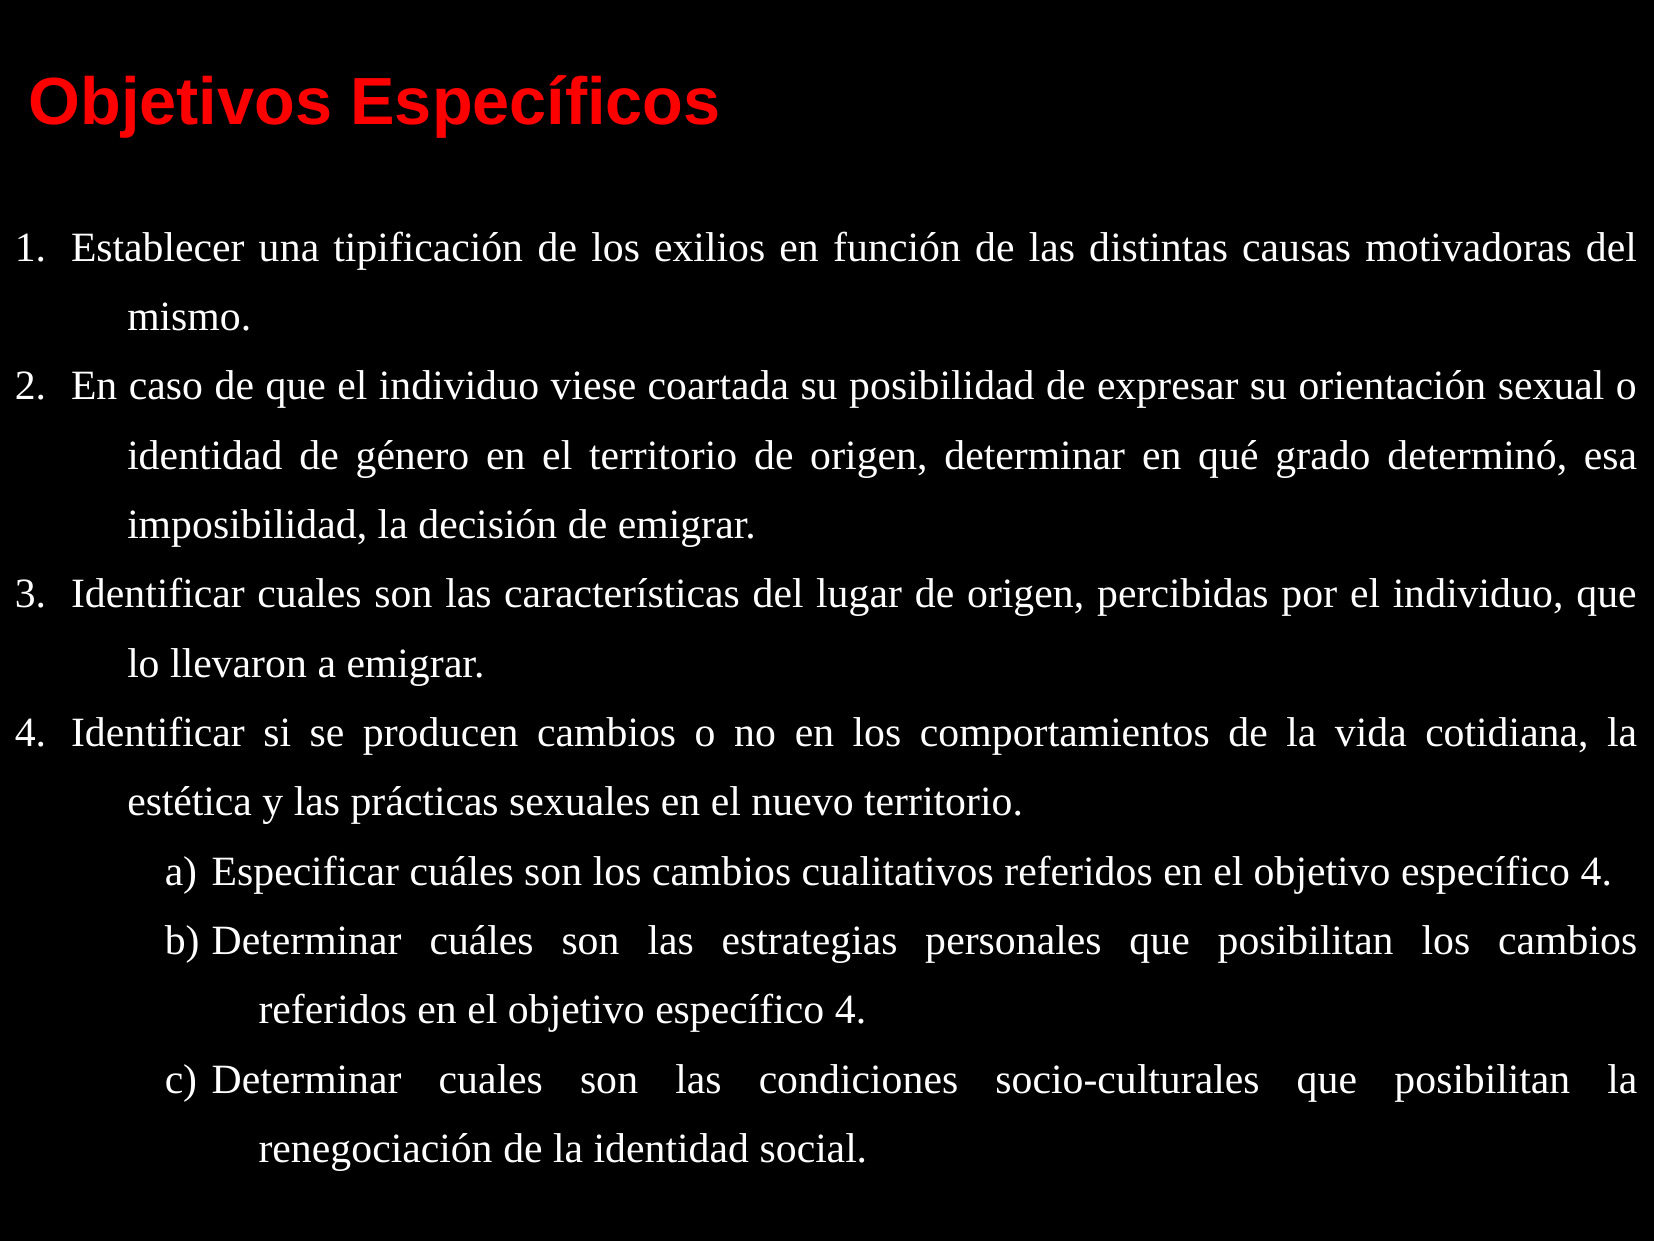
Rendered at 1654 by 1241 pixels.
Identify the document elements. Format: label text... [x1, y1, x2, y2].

text_box Objetivos Específicos Establecer una tipificación de los exilios en función de las distintas causas motivadoras del mismo. En caso de que el individuo viese coartada su posibilidad de expresar su orientación sexual o identidad de género en el territorio de origen, determinar en qué grado determinó, esa imposibilidad, la decisión de emigrar. Identificar cuales son las características del lugar de origen, percibidas por el individuo, que lo llevaron a emigrar. Identificar si se producen cambios o no en los comportamientos de la vida cotidiana, la estética y las prácticas sexuales en el nuevo territorio. Especificar cuáles son los cambios cualitativos referidos en el objetivo específico 4. Determinar cuáles son las estrategias personales que posibilitan los cambios referidos en el objetivo específico 4. Determinar cuales son las condiciones socio-culturales que posibilitan la renegociación de la identidad social. [0, 0, 1654, 1240]
